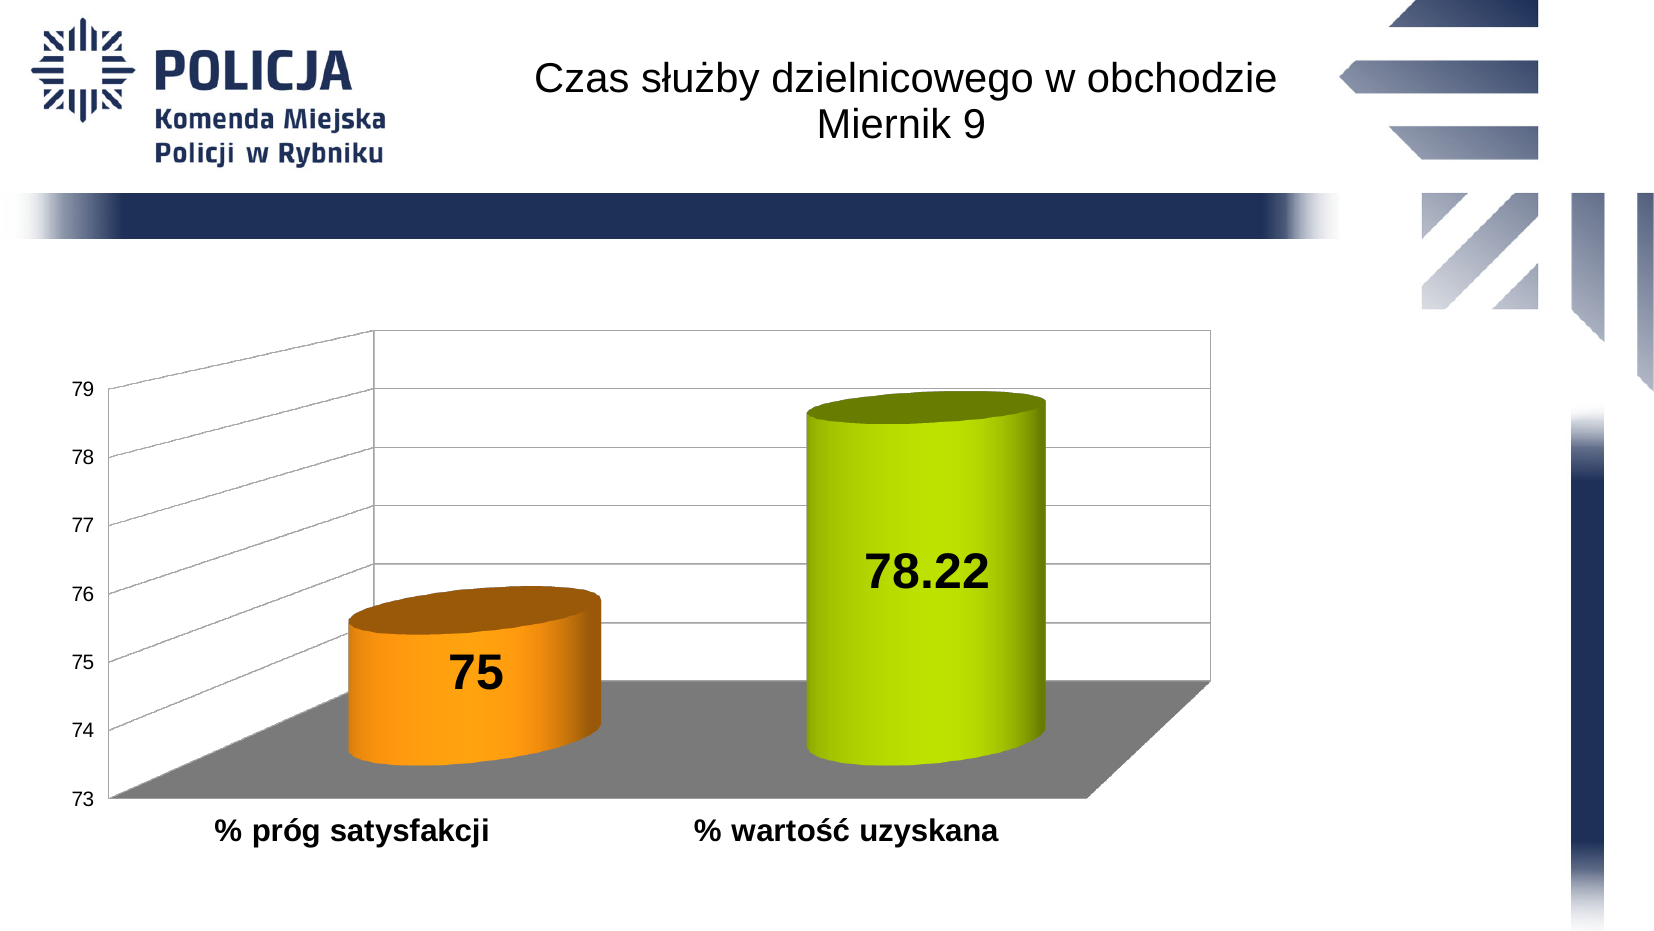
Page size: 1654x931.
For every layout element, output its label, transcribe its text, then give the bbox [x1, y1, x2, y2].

title Czas służby dzielnicowego w obchodzie Miernik 9 [129, 29, 1619, 173]
chart [8, 311, 1498, 852]
picture [0, 0, 1654, 931]
